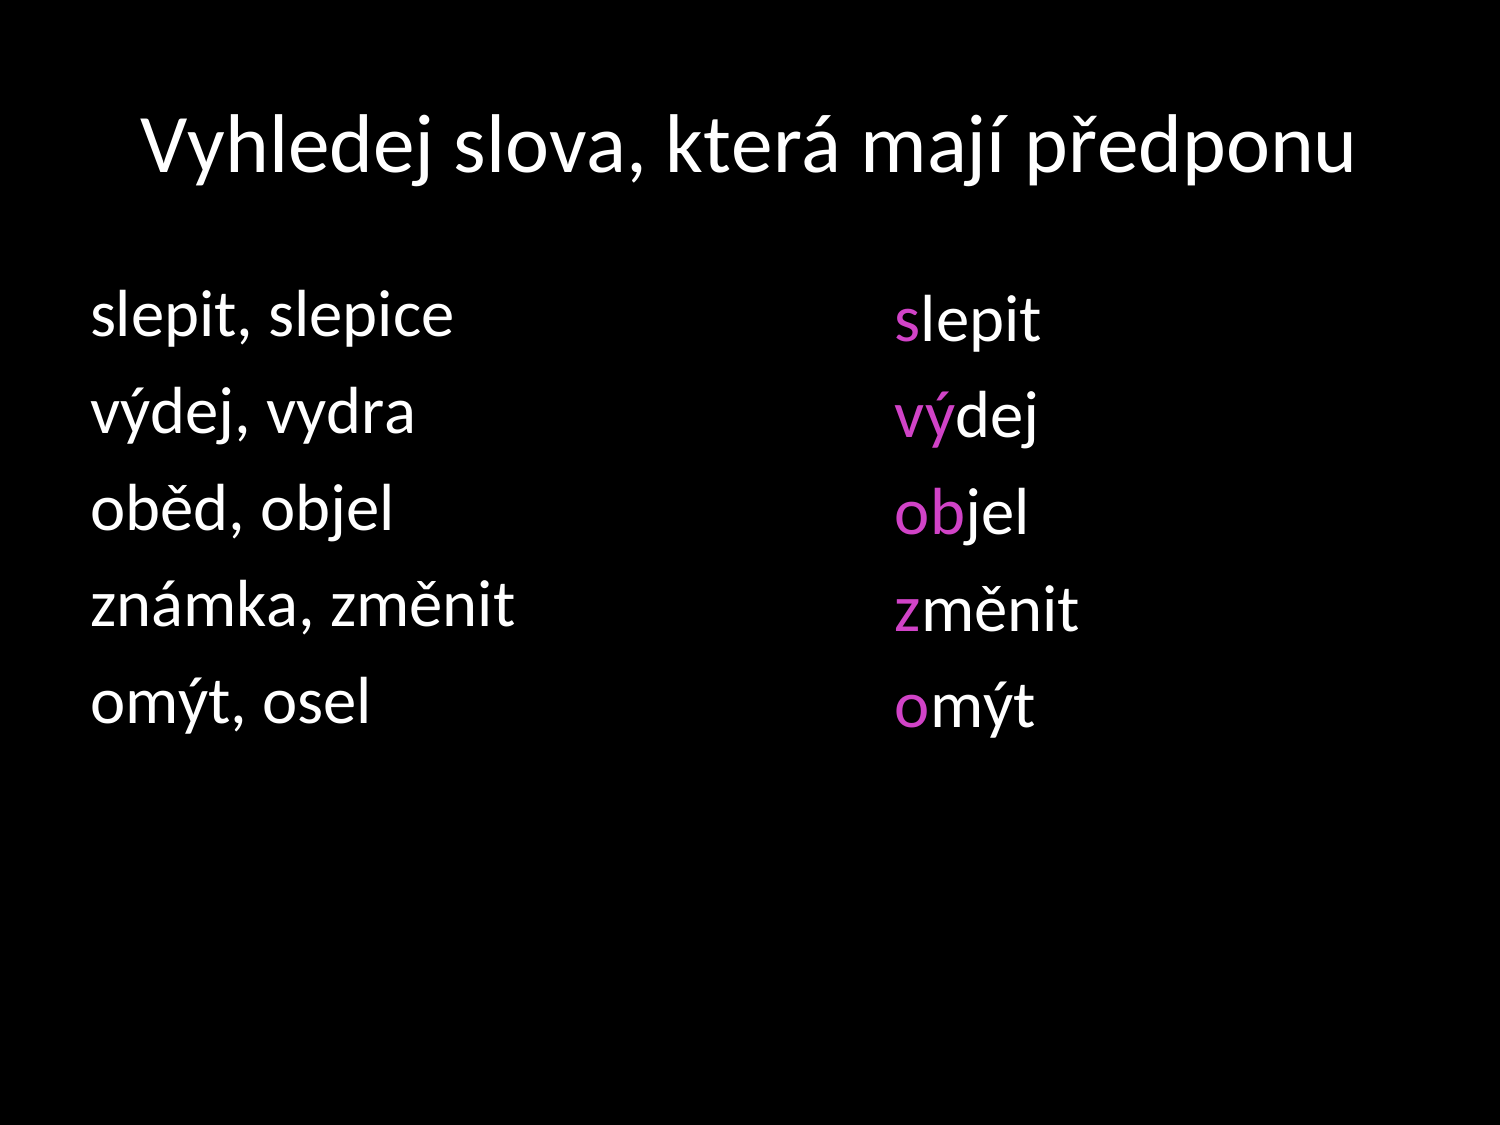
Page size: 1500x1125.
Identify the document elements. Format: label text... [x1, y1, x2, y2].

list slepit výdej objel změnit omýt [879, 267, 1405, 1010]
list slepit, slepice výdej, vydra oběd, objel známka, změnit omýt, osel [75, 262, 738, 1006]
title Vyhledej slova, která mají předponu [75, 45, 1426, 233]
